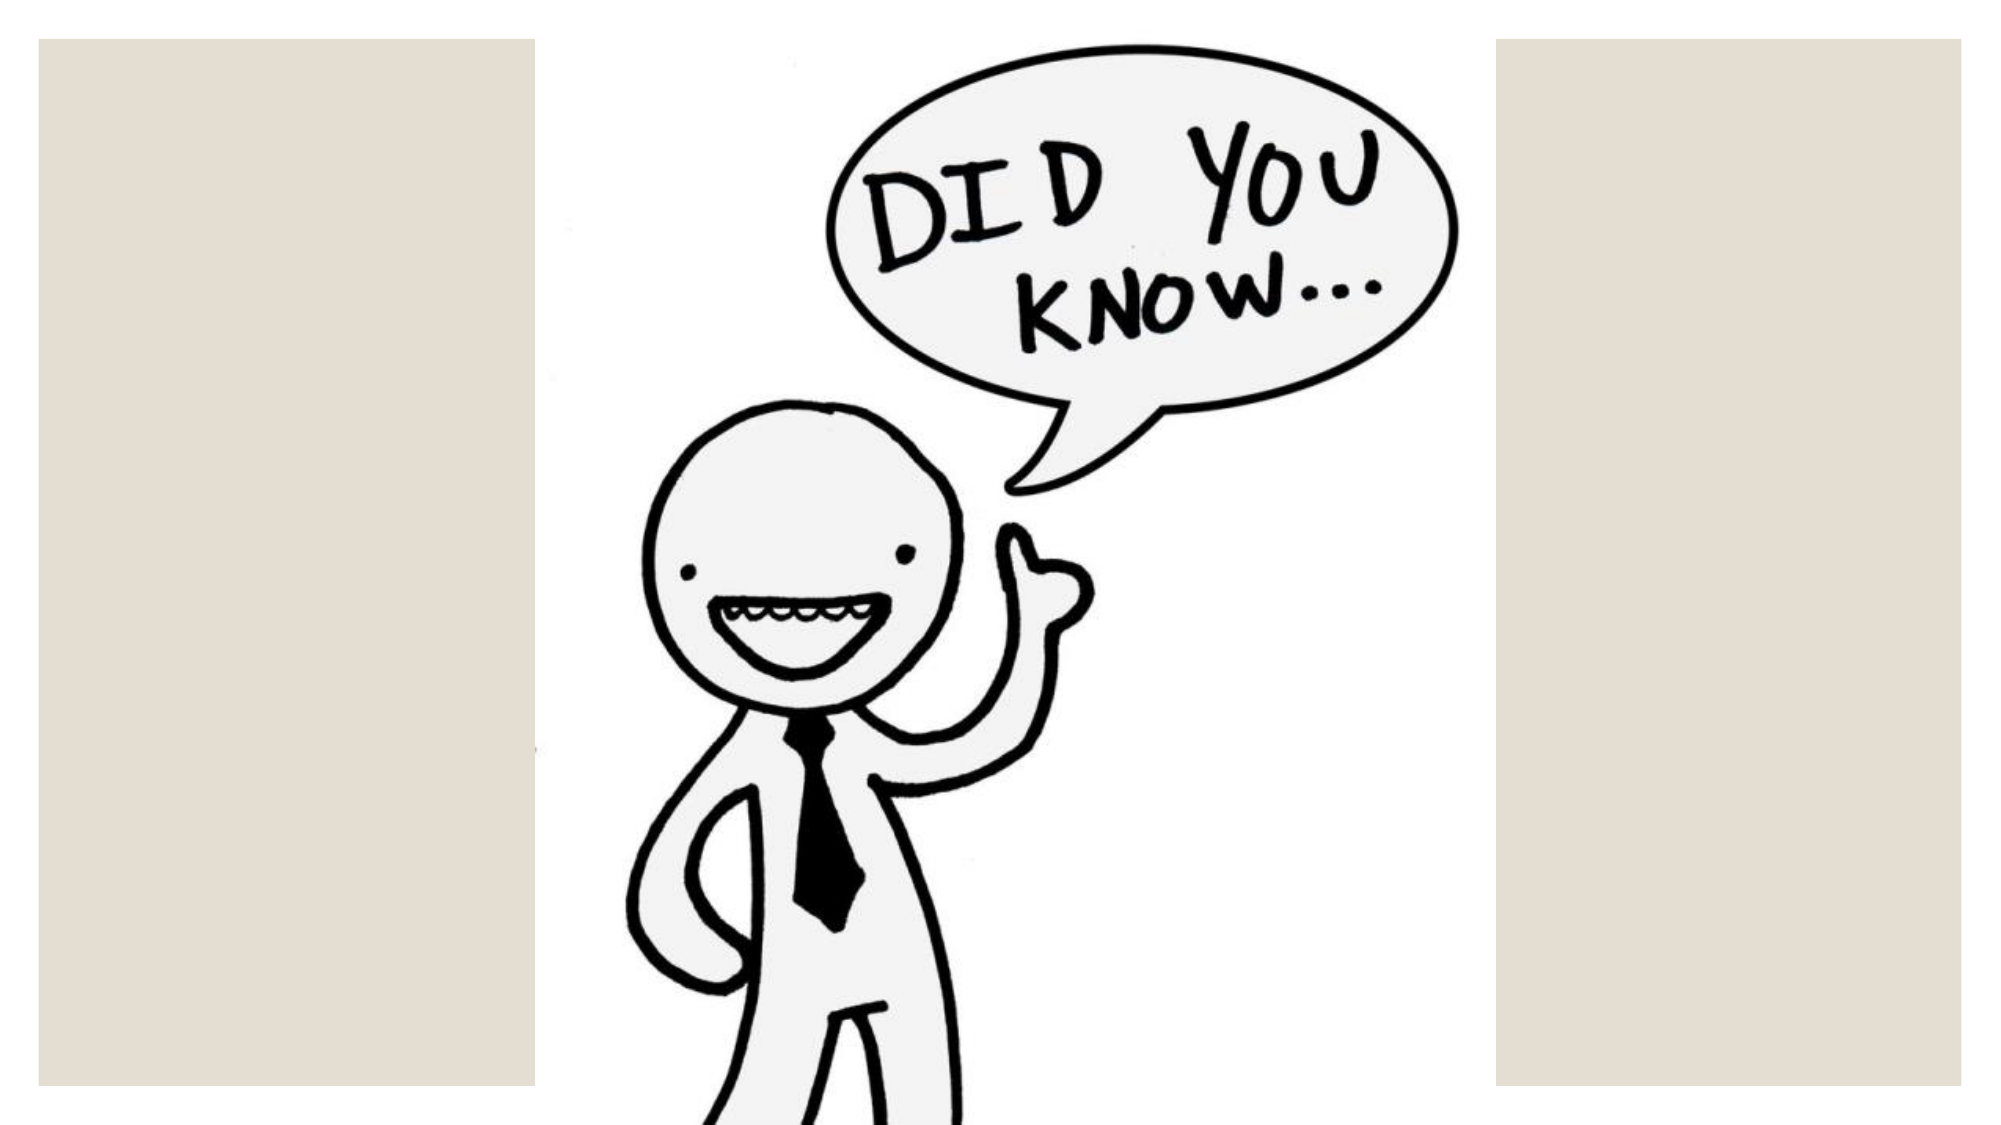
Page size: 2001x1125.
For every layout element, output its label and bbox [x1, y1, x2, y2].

picture [535, 0, 1496, 1125]
